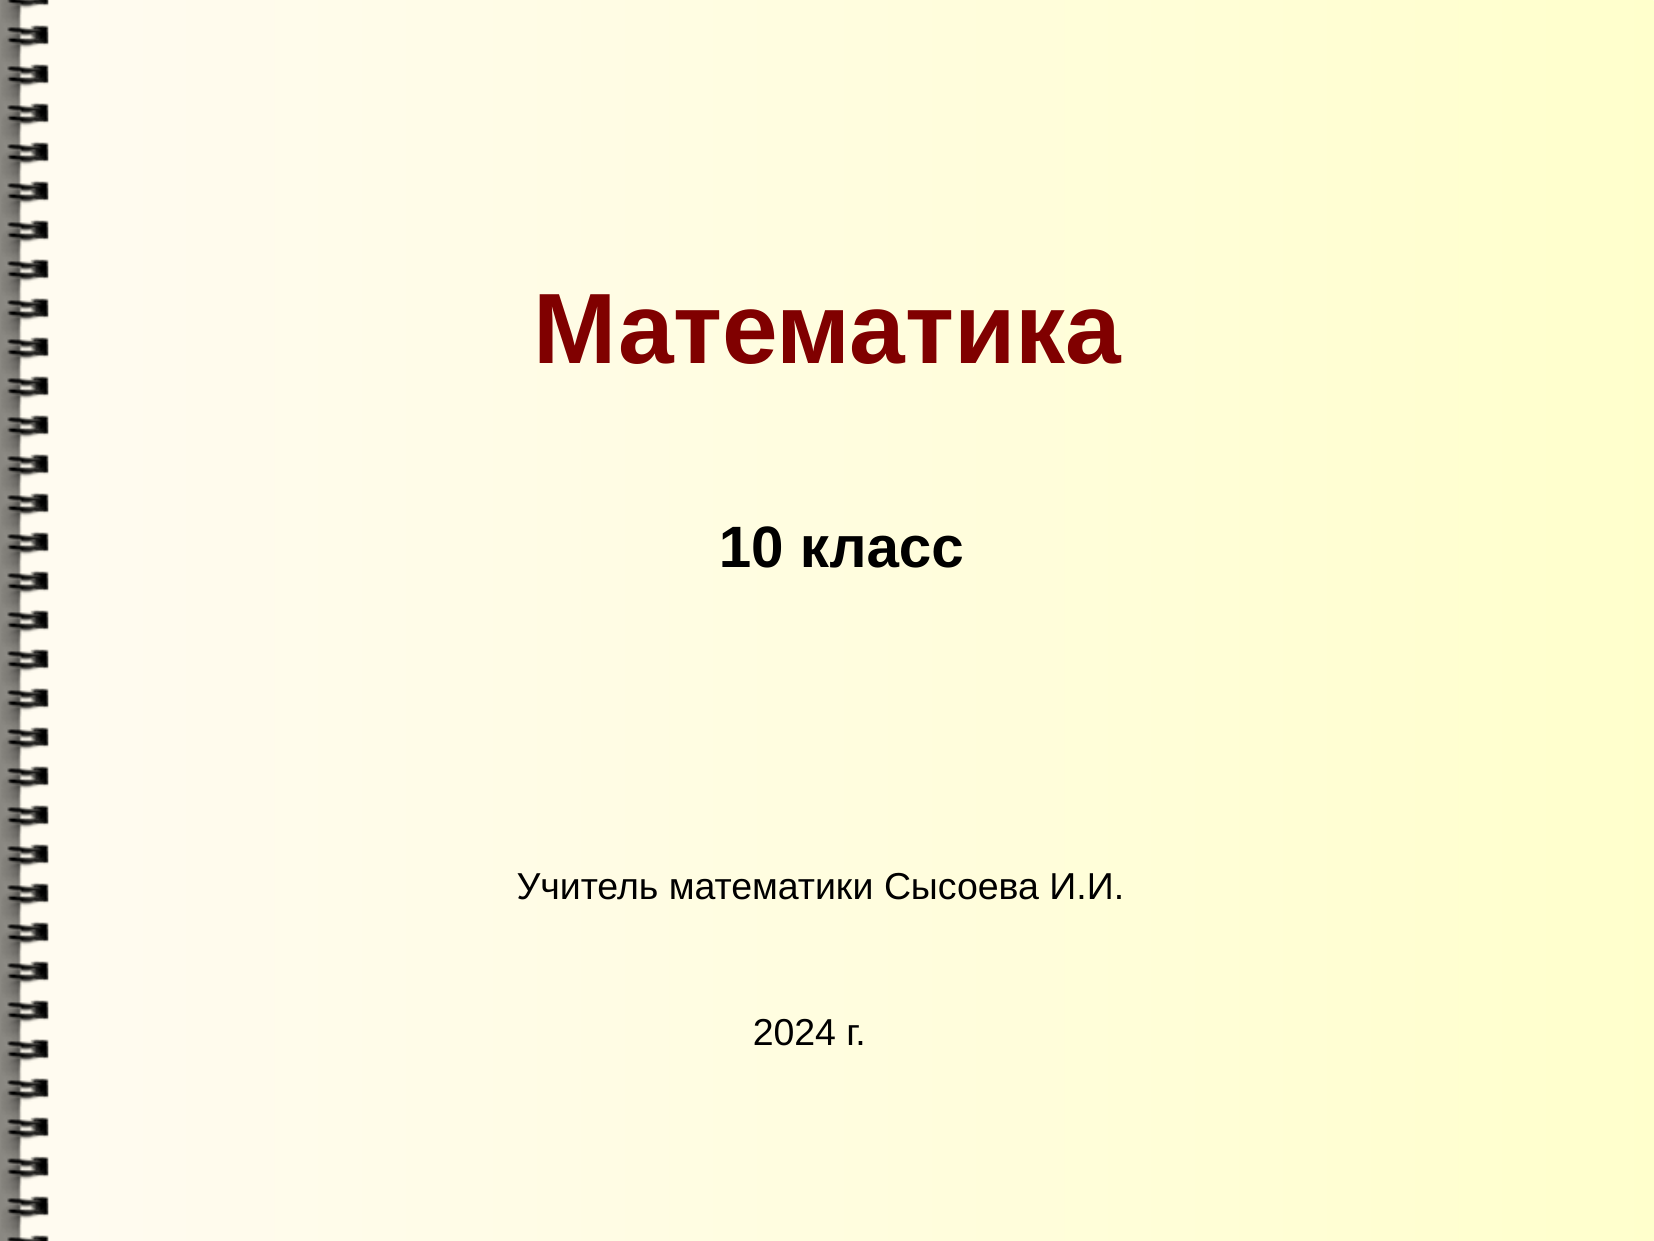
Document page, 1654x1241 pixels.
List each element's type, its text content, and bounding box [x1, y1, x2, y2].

text_box 2024 г. [738, 1003, 975, 1061]
text_box Математика 10 класс [354, 265, 1329, 592]
text_box Учитель математики Сысоева И.И. [501, 858, 1418, 916]
picture [0, 0, 1654, 1241]
